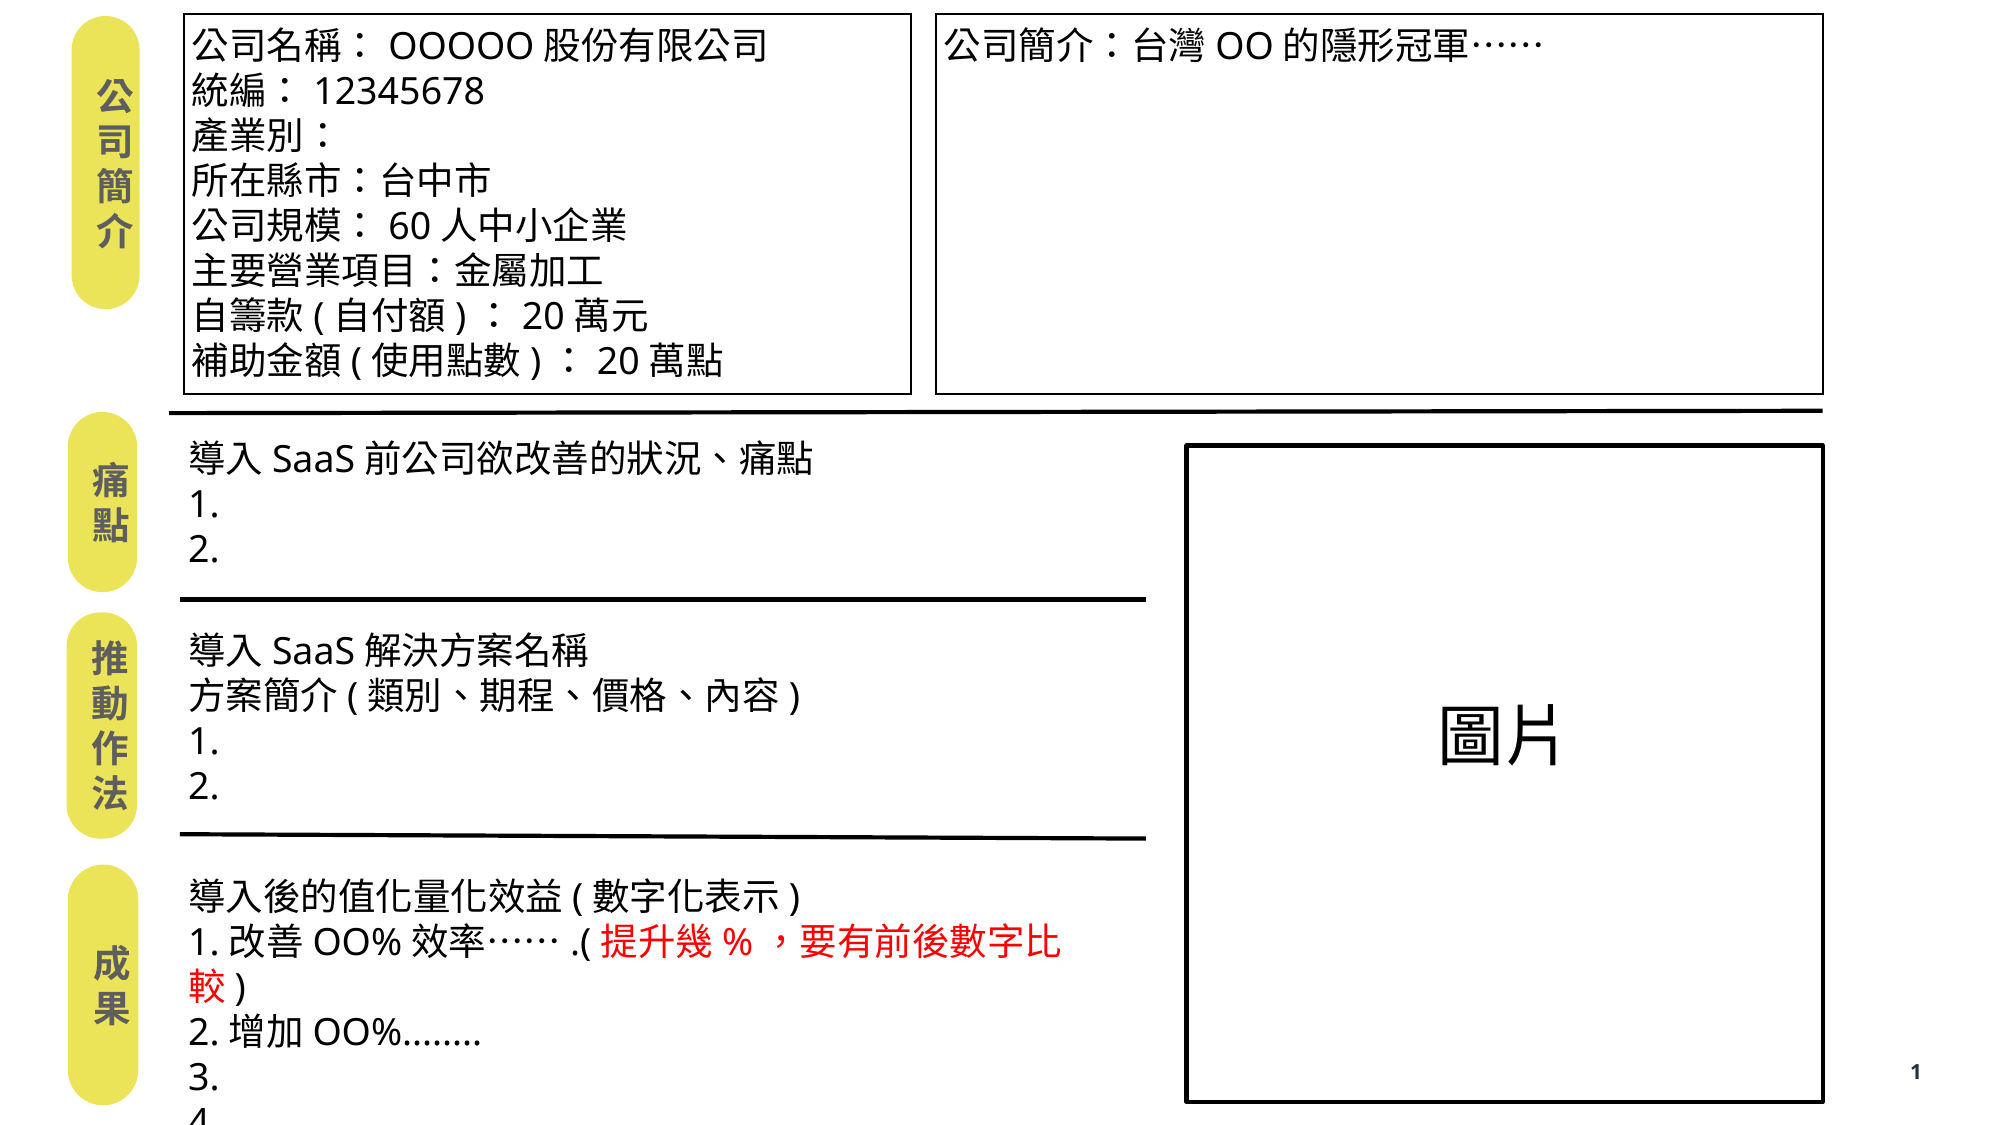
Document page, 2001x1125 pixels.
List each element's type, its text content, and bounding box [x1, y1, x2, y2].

text_box 推動作法 [66, 612, 138, 839]
text_box 圖片 [1187, 446, 1823, 1102]
text_box 公司名稱：OOOOO股份有限公司 統編：12345678 產業別： 所在縣市：台中市 公司規模：60人中小企業 主要營業項目：金屬加工 自籌款(自付額)：20萬元 補助金額(使用點數)：20萬點 [183, 13, 911, 395]
text_box 導入SaaS解決方案名稱 方案簡介(類別、期程、價格、內容) 1. 2. [179, 618, 947, 818]
text_box 痛點 [67, 411, 138, 593]
text_box 導入後的值化量化效益(數字化表示) 1.改善OO%效率…….(提升幾%，要有前後數字比較) 2.增加OO%........ 3. 4. [179, 864, 1089, 1109]
text_box 成果 [67, 864, 139, 1106]
text_box 公司簡介 [71, 16, 140, 310]
text_box 導入SaaS前公司欲改善的狀況、痛點 1. 2. [179, 427, 947, 581]
text_box 公司簡介：台灣OO的隱形冠軍…… [935, 13, 1823, 395]
